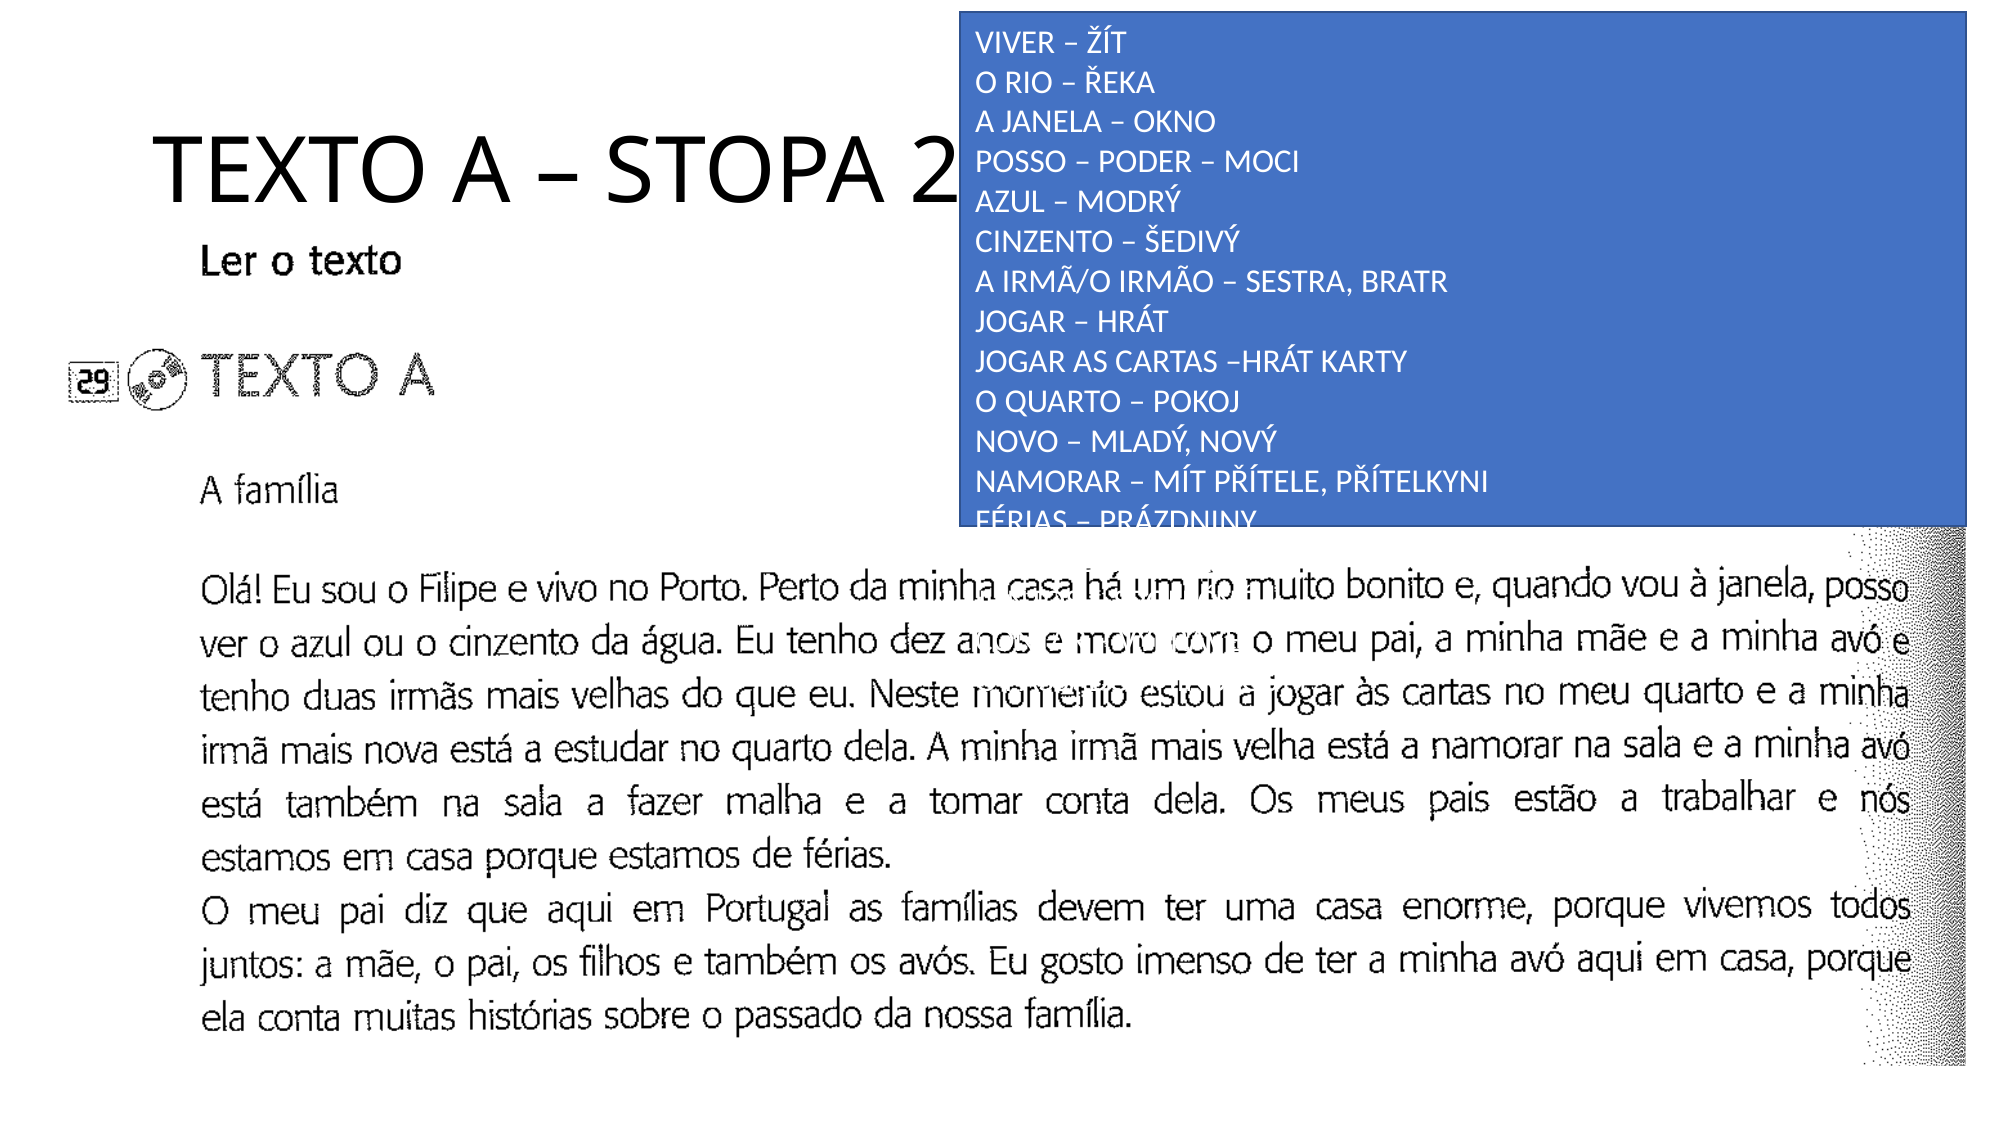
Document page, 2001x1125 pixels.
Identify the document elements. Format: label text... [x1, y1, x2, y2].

text_box VIVER – ŽÍT O RIO – ŘEKA A JANELA – OKNO POSSO – PODER – MOCI AZUL – MODRÝ CINZENTO – ŠEDIVÝ A IRMÃ/O IRMÃO – SESTRA, BRATR JOGAR – HRÁT JOGAR AS CARTAS –HRÁT KARTY O QUARTO – POKOJ NOVO – MLADÝ, NOVÝ NAMORAR – MÍT PŘÍTELE, PŘÍTELKYNI FÉRIAS – PRÁZDNINY DIZ – DIZER – ŘÍCI JUNTOS - SPOLEČNĚ CONTAR – VYPRÁVĚT O PASSADO- MINULOSTT [960, 12, 1966, 526]
picture [1173, 526, 1183, 530]
title TEXTO A – STOPA 29 [137, 59, 960, 210]
picture [61, 210, 1966, 1066]
